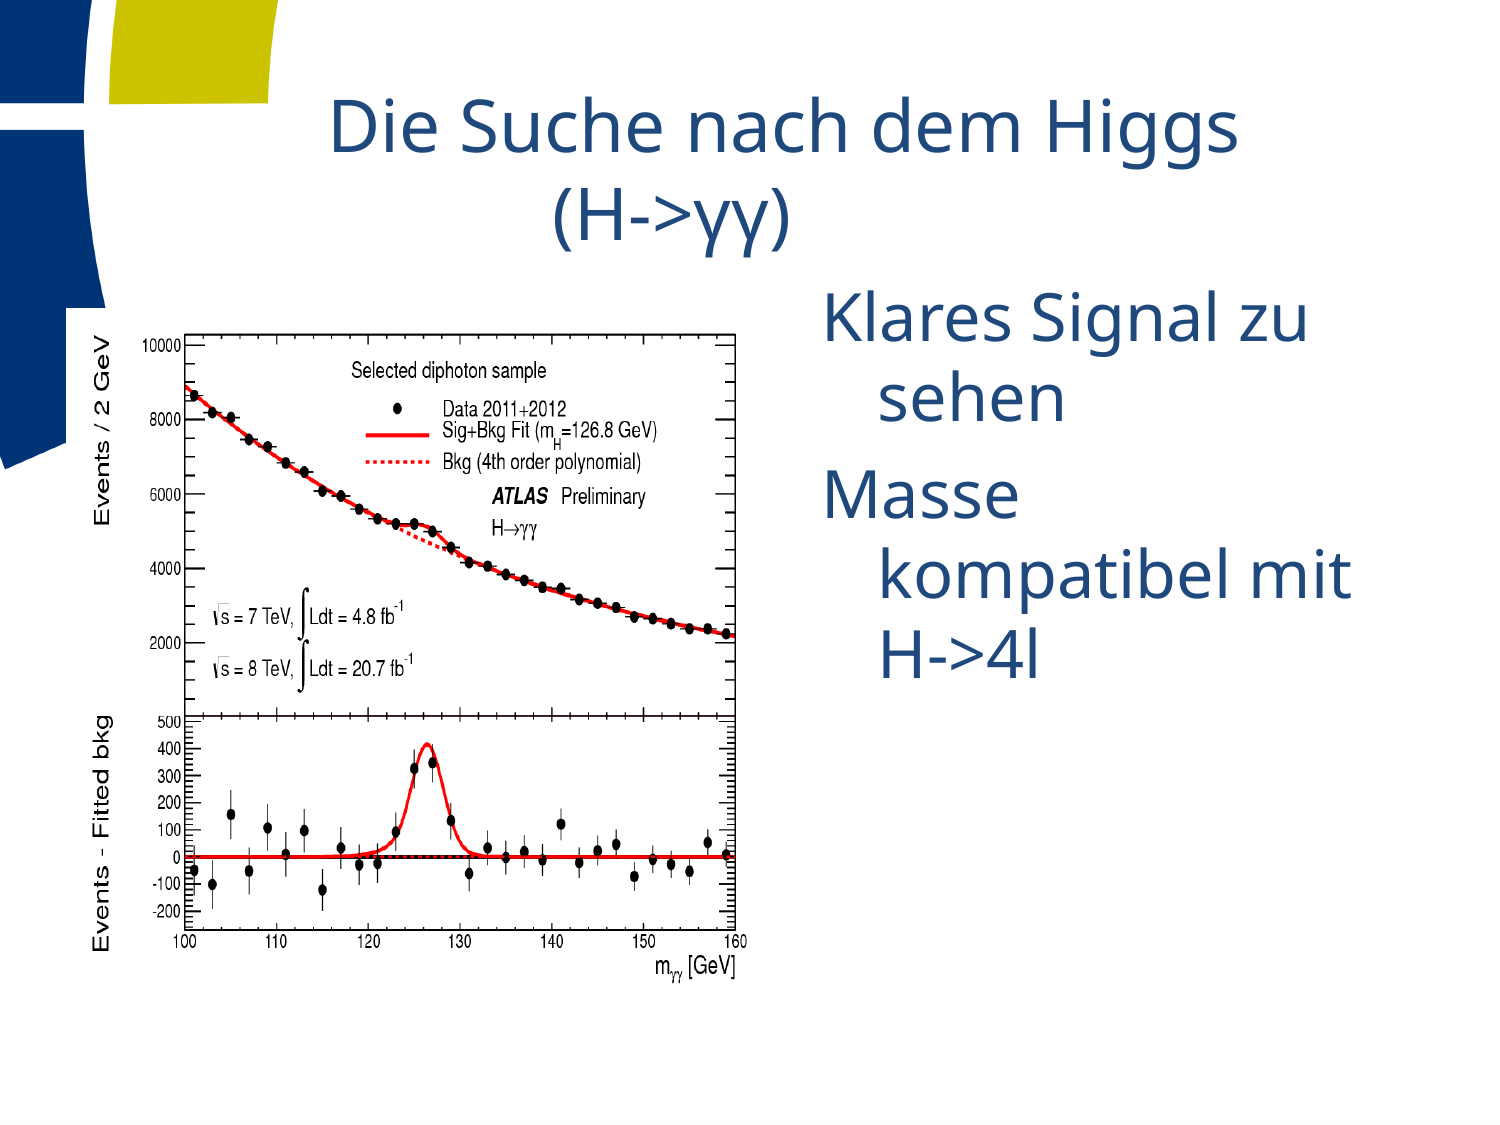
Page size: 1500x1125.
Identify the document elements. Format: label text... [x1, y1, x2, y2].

picture [0, 0, 1500, 1125]
list Klares Signal zu sehen Masse kompatibel mit H->4l [806, 267, 1401, 920]
title Die Suche nach dem Higgs (H->γγ) [312, 71, 1400, 263]
